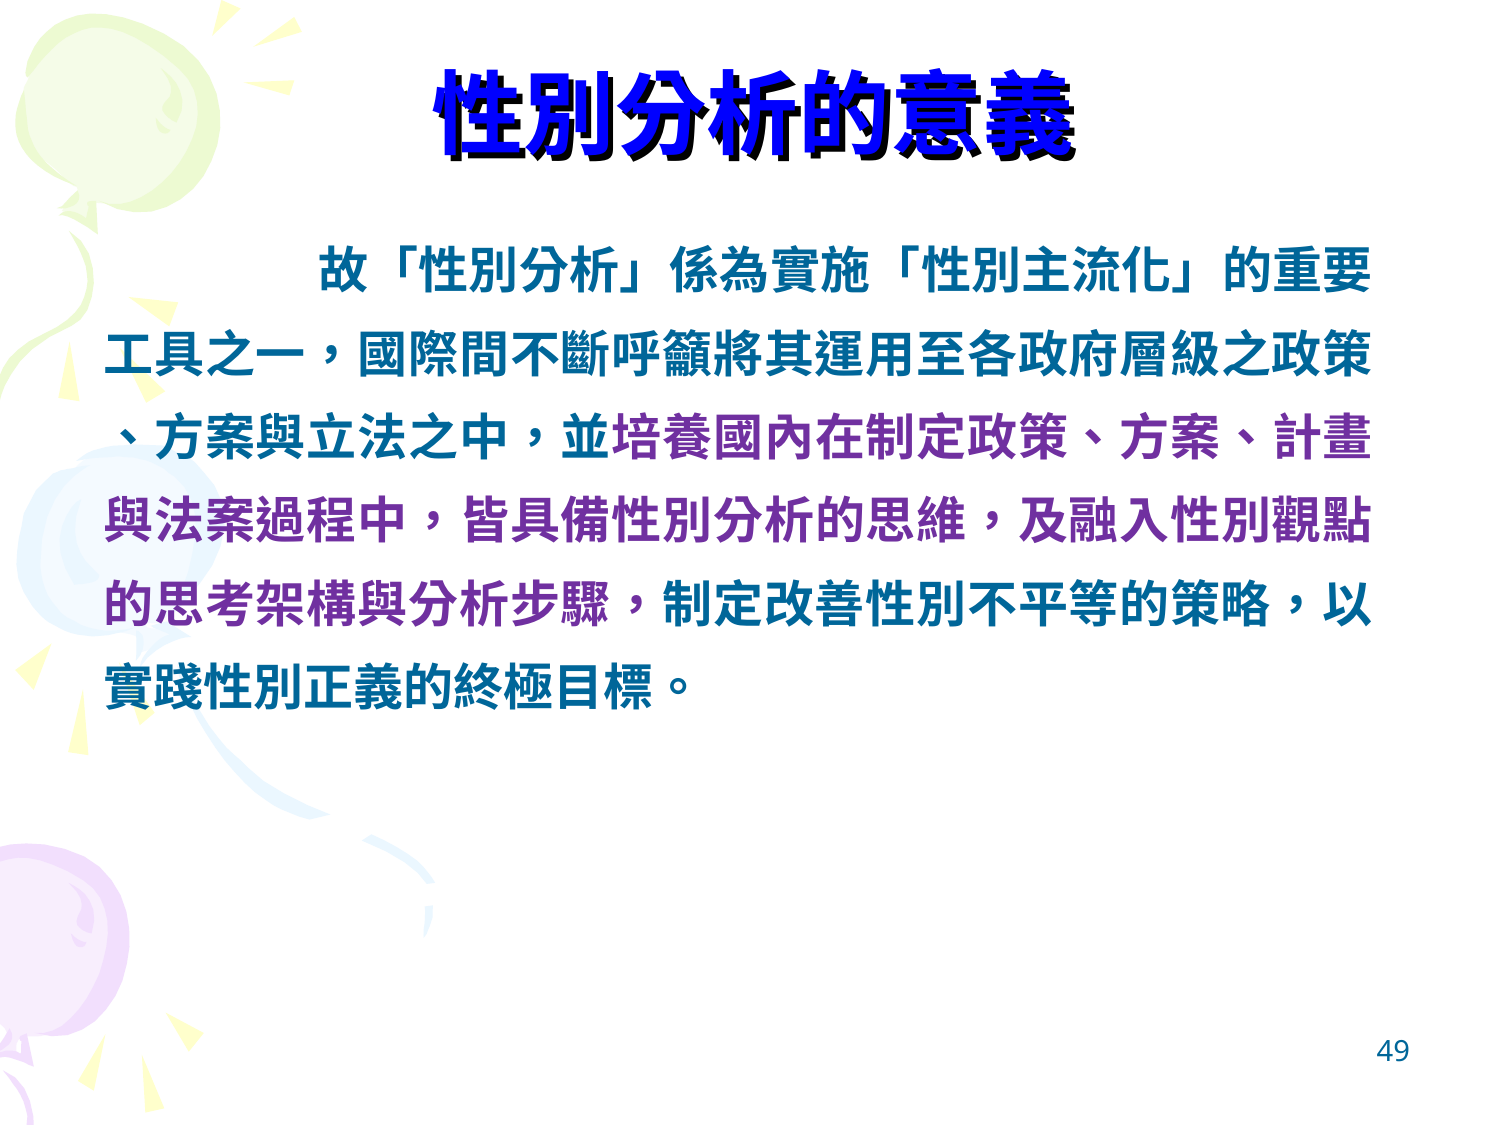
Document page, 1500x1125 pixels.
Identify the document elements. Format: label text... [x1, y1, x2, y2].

list 故「性別分析」係為實施「性別主流化」的重要工具之一，國際間不斷呼籲將其運用至各政府層級之政策、方案與立法之中，並培養國內在制定政策、方案、計畫與法案過程中，皆具備性別分析的思維，及融入性別觀點的思考架構與分析步驟，制定改善性別不平等的策略，以實踐性別正義的終極目標。 [88, 207, 1388, 740]
text_box <編號> [1074, 1024, 1426, 1100]
title 性別分析的意義 [76, 54, 1430, 175]
